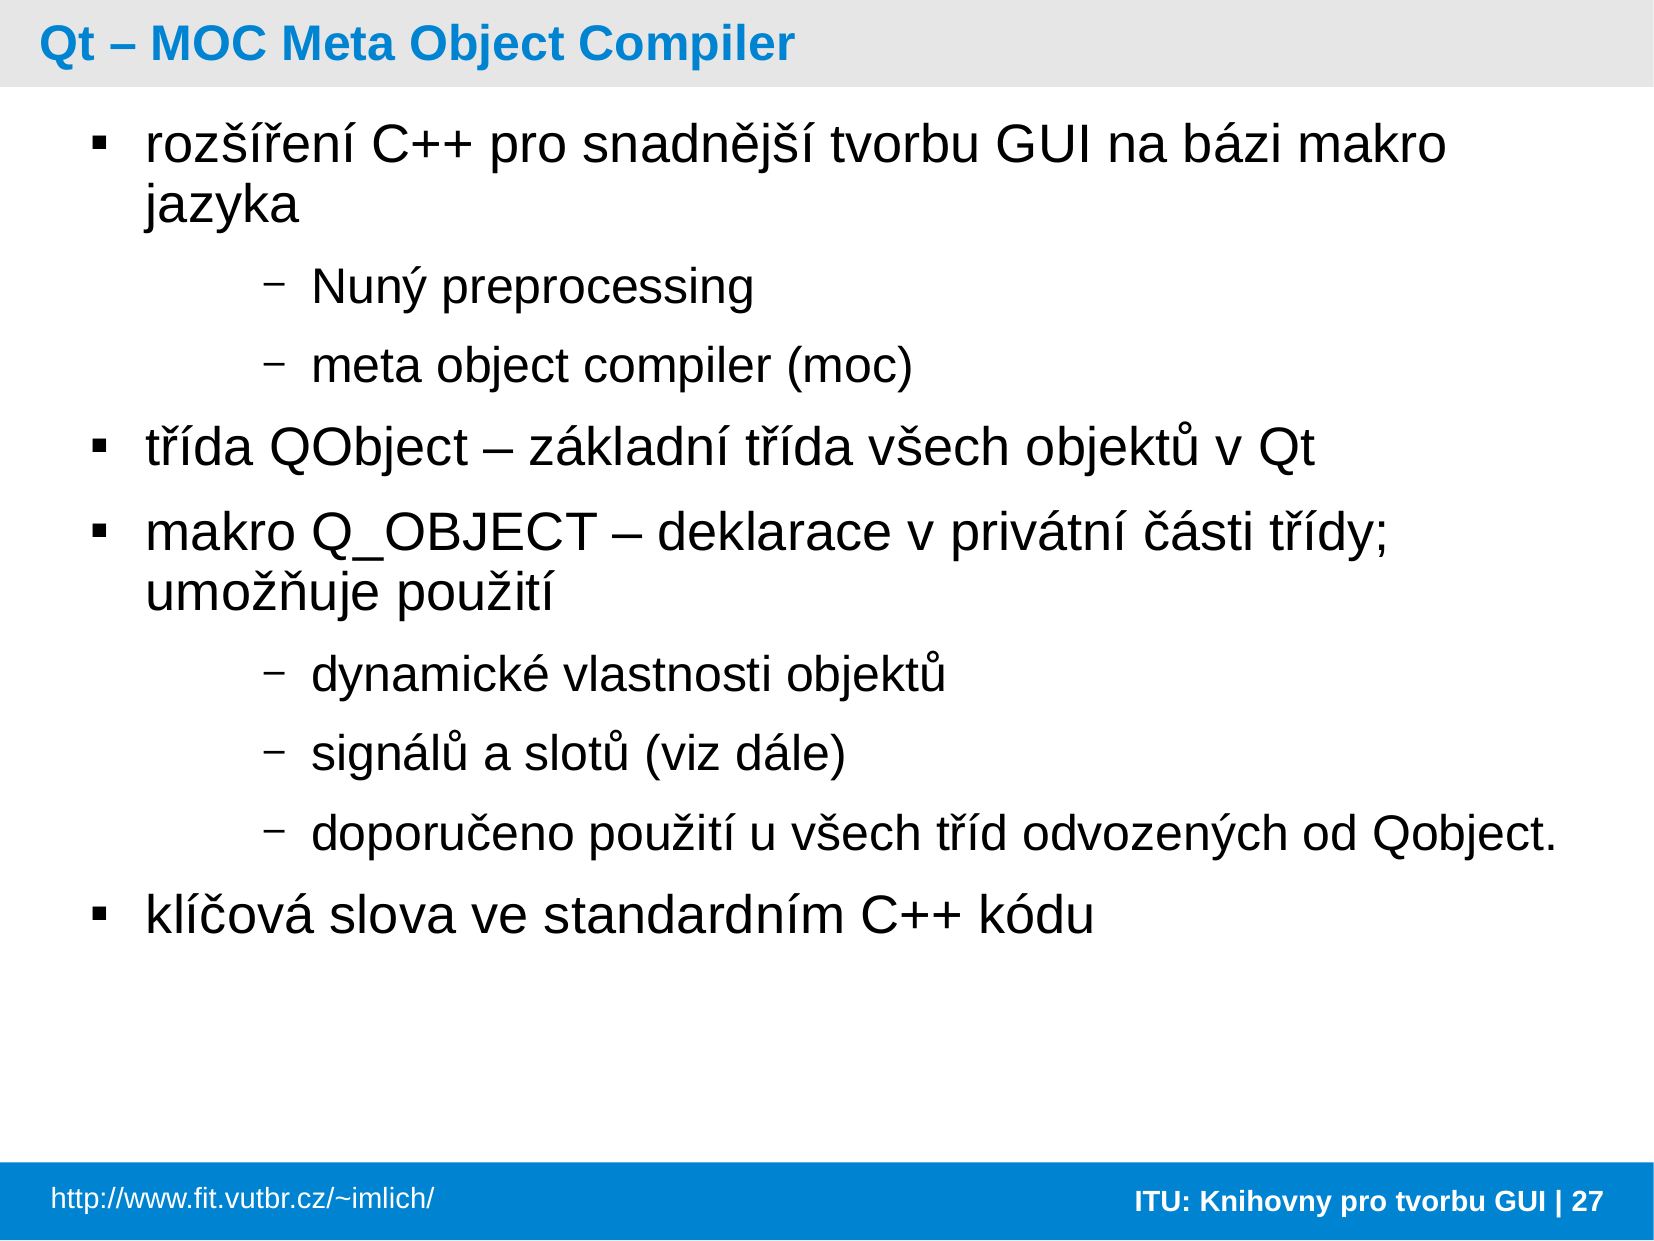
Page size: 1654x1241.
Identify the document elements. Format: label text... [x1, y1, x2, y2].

list rozšíření C++ pro snadnější tvorbu GUI na bázi makro jazyka Nuný preprocessing meta object compiler (moc) třída QObject – základní třída všech objektů v Qt makro Q_OBJECT – deklarace v privátní části třídy; umožňuje použití dynamické vlastnosti objektů signálů a slotů (viz dále) doporučeno použití u všech tříd odvozených od Qobject. klíčová slova ve standardním C++ kódu [75, 113, 1564, 1105]
title Qt – MOC Meta Object Compiler [39, 11, 1615, 76]
